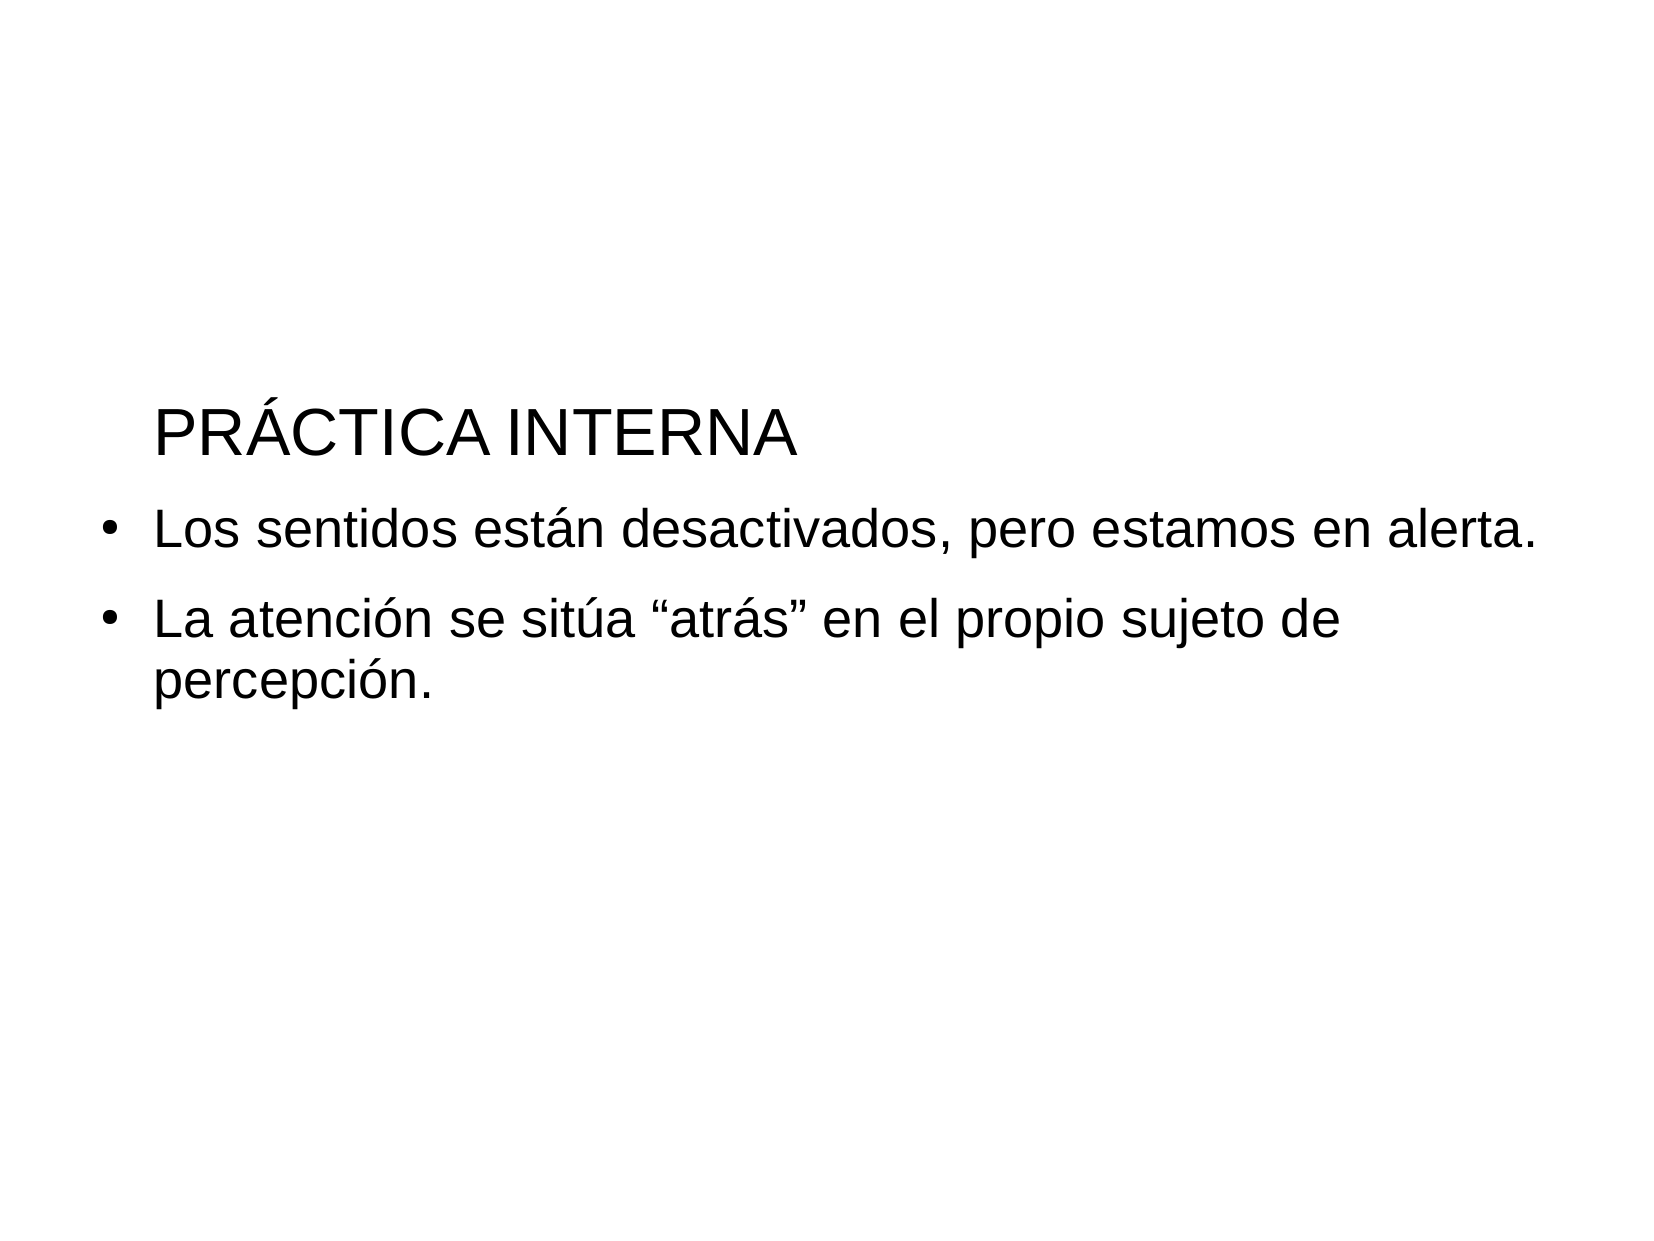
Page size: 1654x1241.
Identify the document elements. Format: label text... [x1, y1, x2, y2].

list PRÁCTICA INTERNA Los sentidos están desactivados, pero estamos en alerta. La atención se sitúa “atrás” en el propio sujeto de percepción. [82, 290, 1571, 1109]
